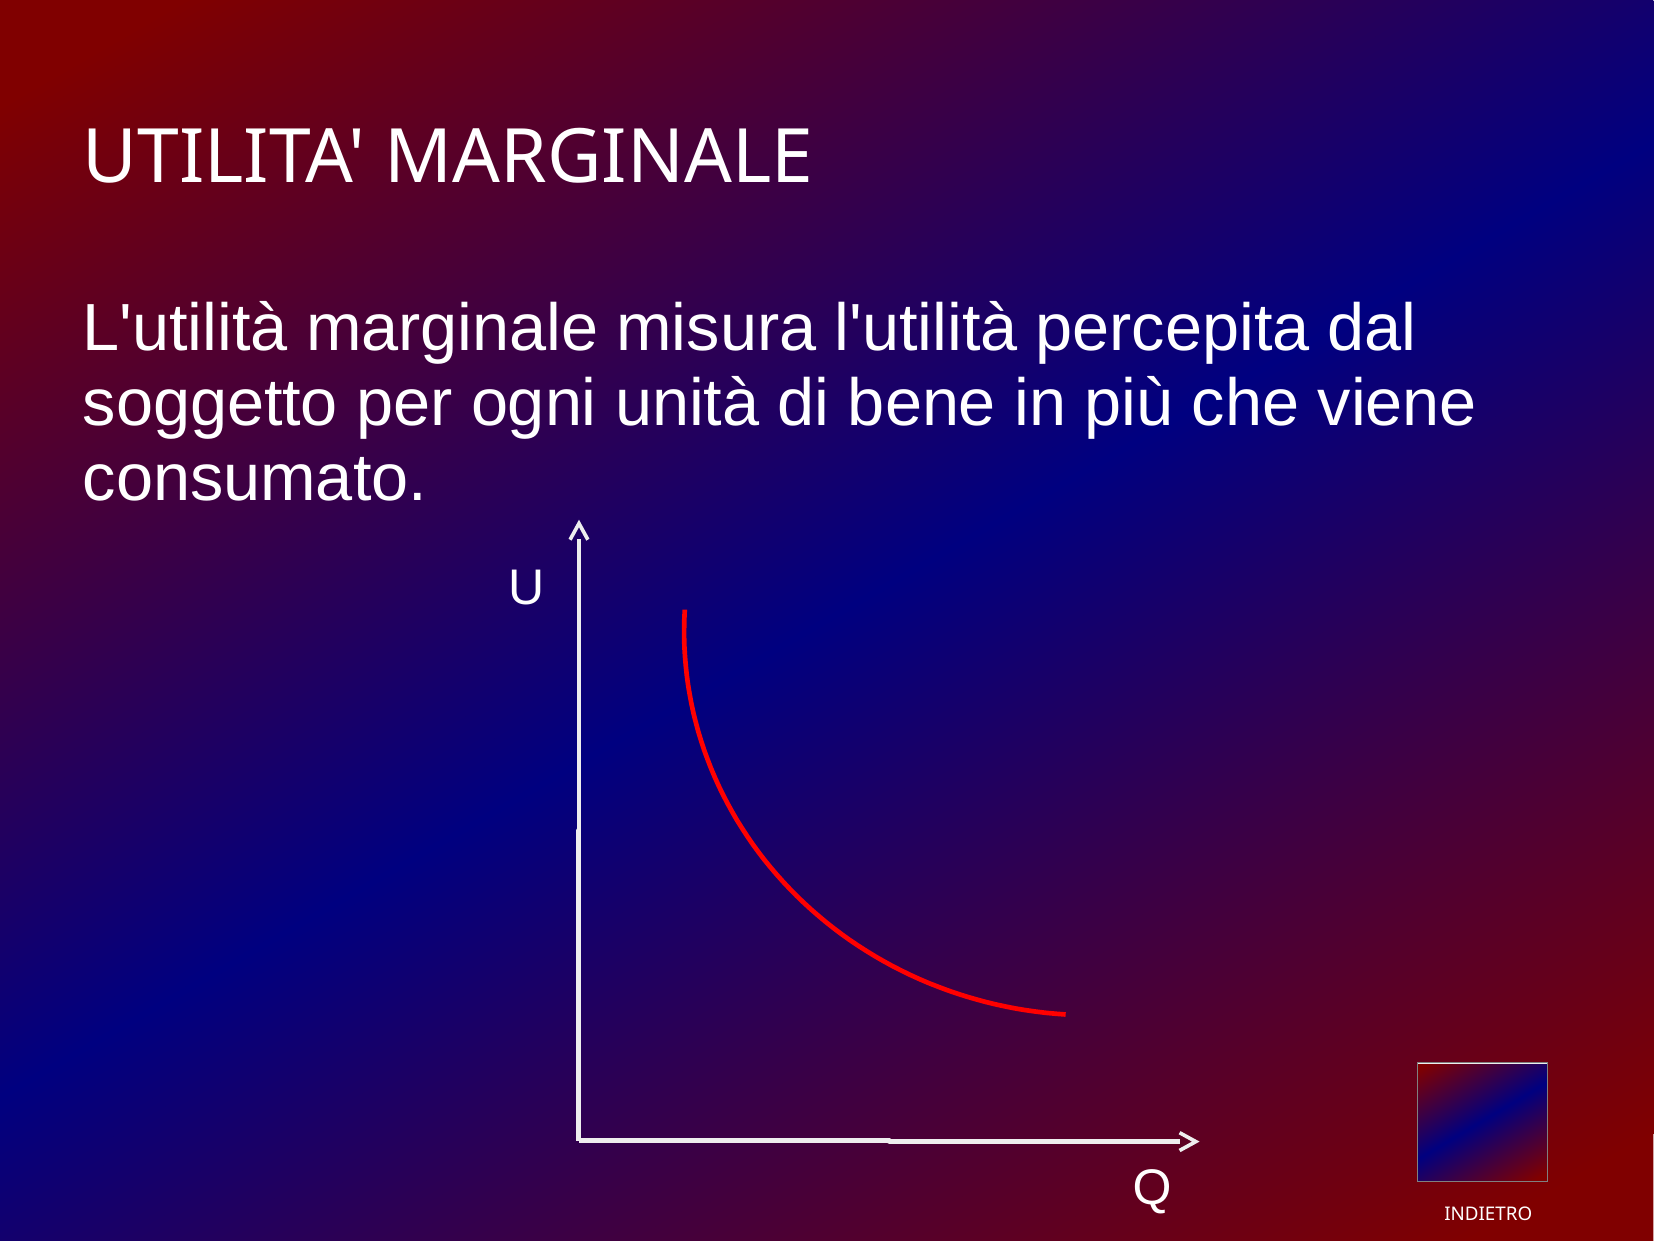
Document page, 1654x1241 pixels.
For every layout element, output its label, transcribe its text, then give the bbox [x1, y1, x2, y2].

list L'utilità marginale misura l'utilità percepita dal soggetto per ogni unità di bene in più che viene consumato. U Q [82, 290, 1571, 1216]
text_box [1417, 1062, 1548, 1182]
text_box INDIETRO [1429, 1192, 1548, 1233]
title UTILITA' MARGINALE [82, 49, 1571, 257]
